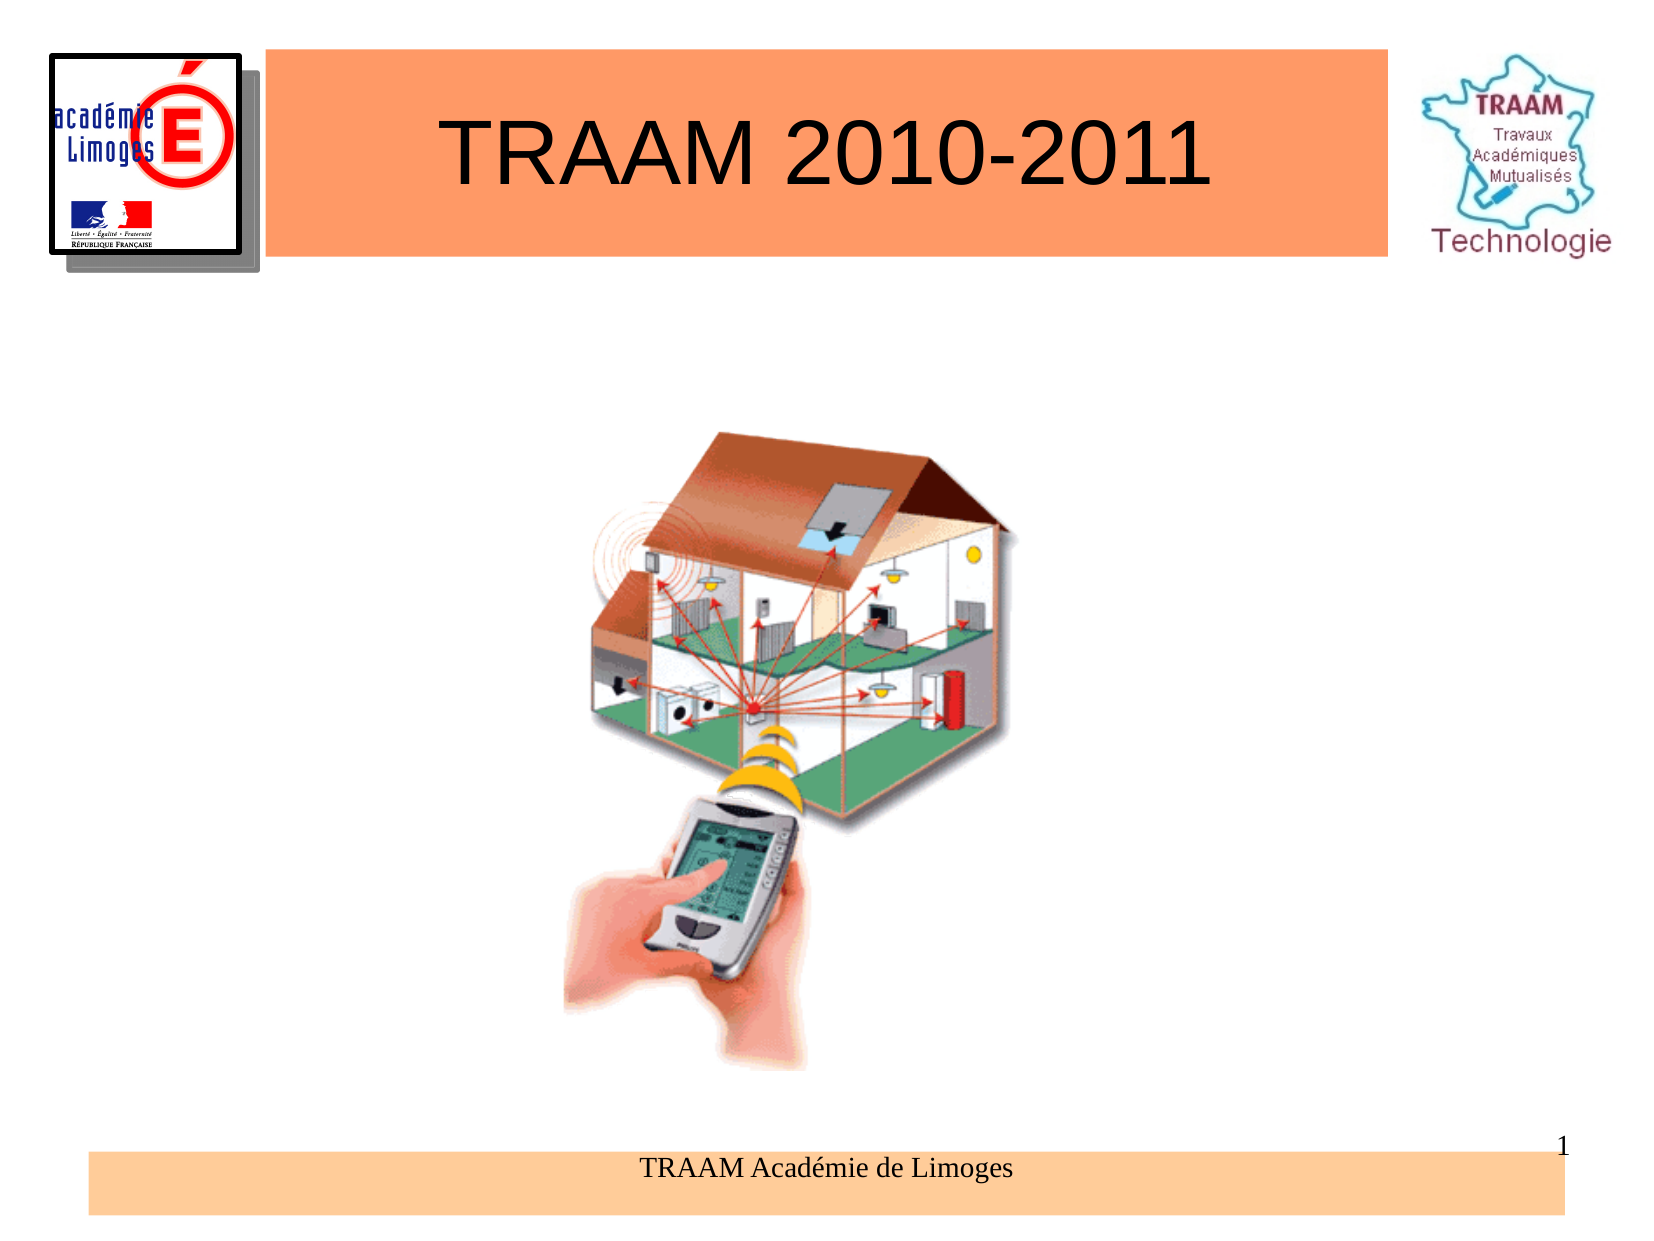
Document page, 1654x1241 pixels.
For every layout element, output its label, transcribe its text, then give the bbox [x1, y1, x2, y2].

title TRAAM 2010-2011 [265, 49, 1388, 257]
picture [1411, 43, 1625, 266]
picture [55, 59, 236, 249]
picture [562, 425, 1028, 1071]
